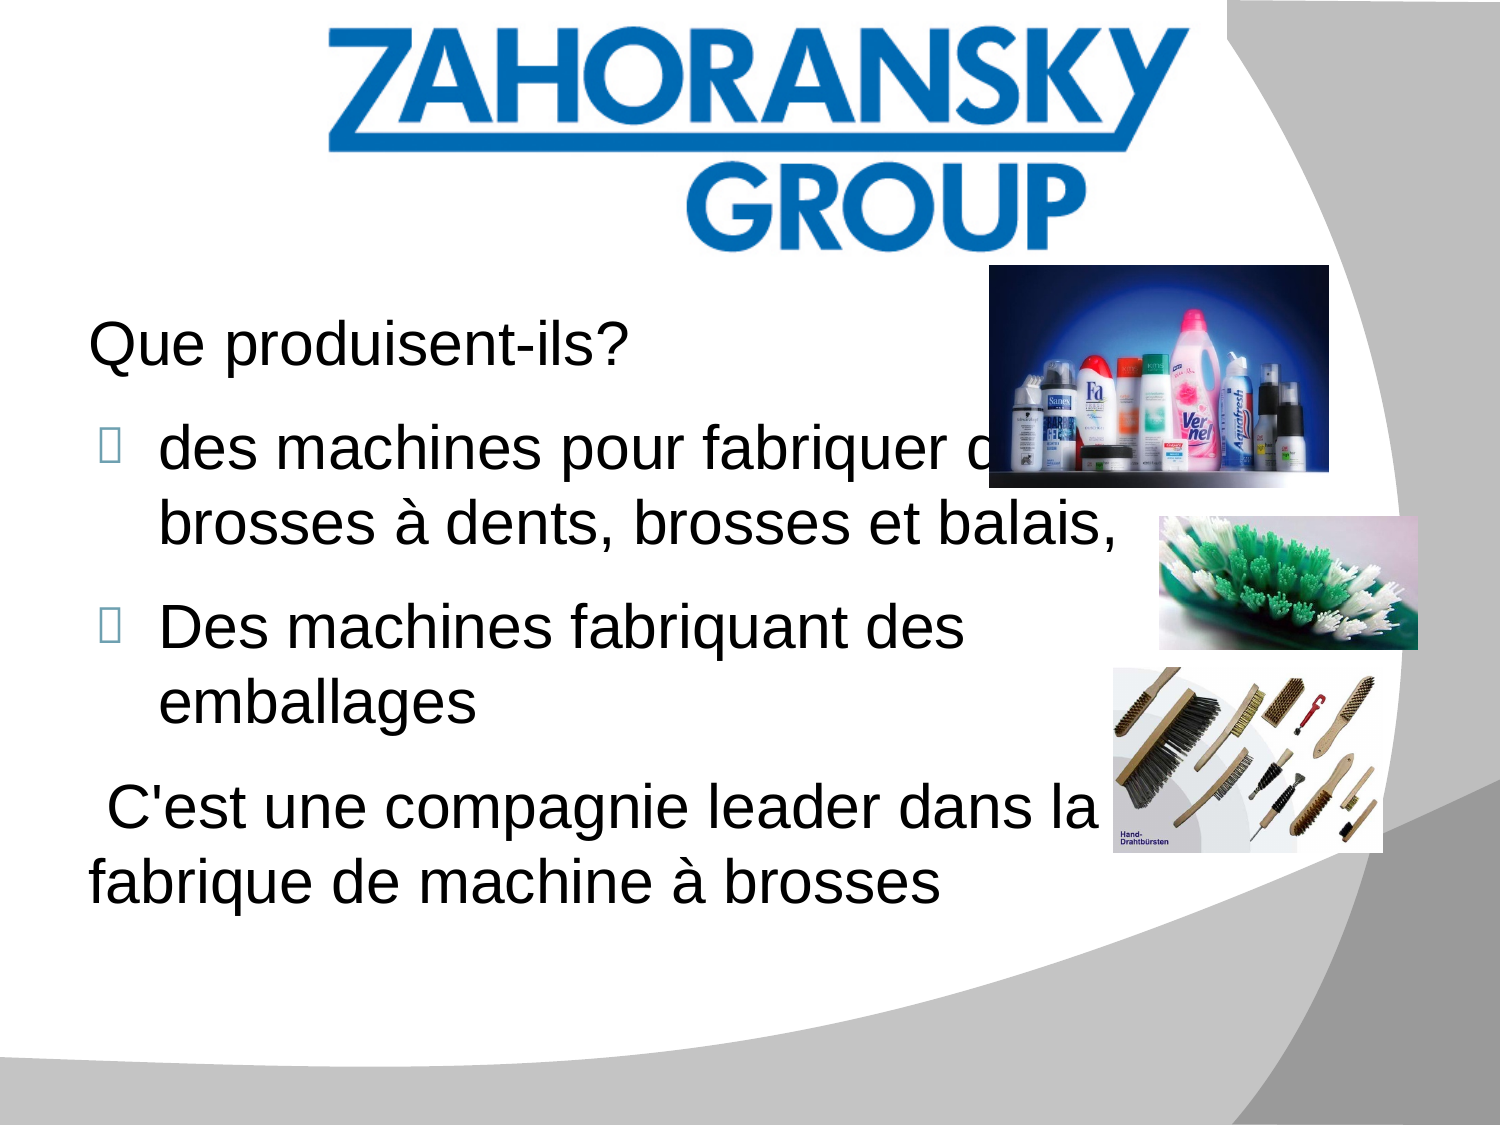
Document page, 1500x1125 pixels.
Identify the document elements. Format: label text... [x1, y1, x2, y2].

list Que produisent-ils? des machines pour fabriquer des brosses à dents, brosses et balais, Des machines fabriquant des emballages C'est une compagnie leader dans la fabrique de machine à brosses [74, 295, 1300, 1038]
picture [1113, 667, 1383, 853]
picture [281, 0, 1329, 488]
picture [1159, 516, 1418, 650]
